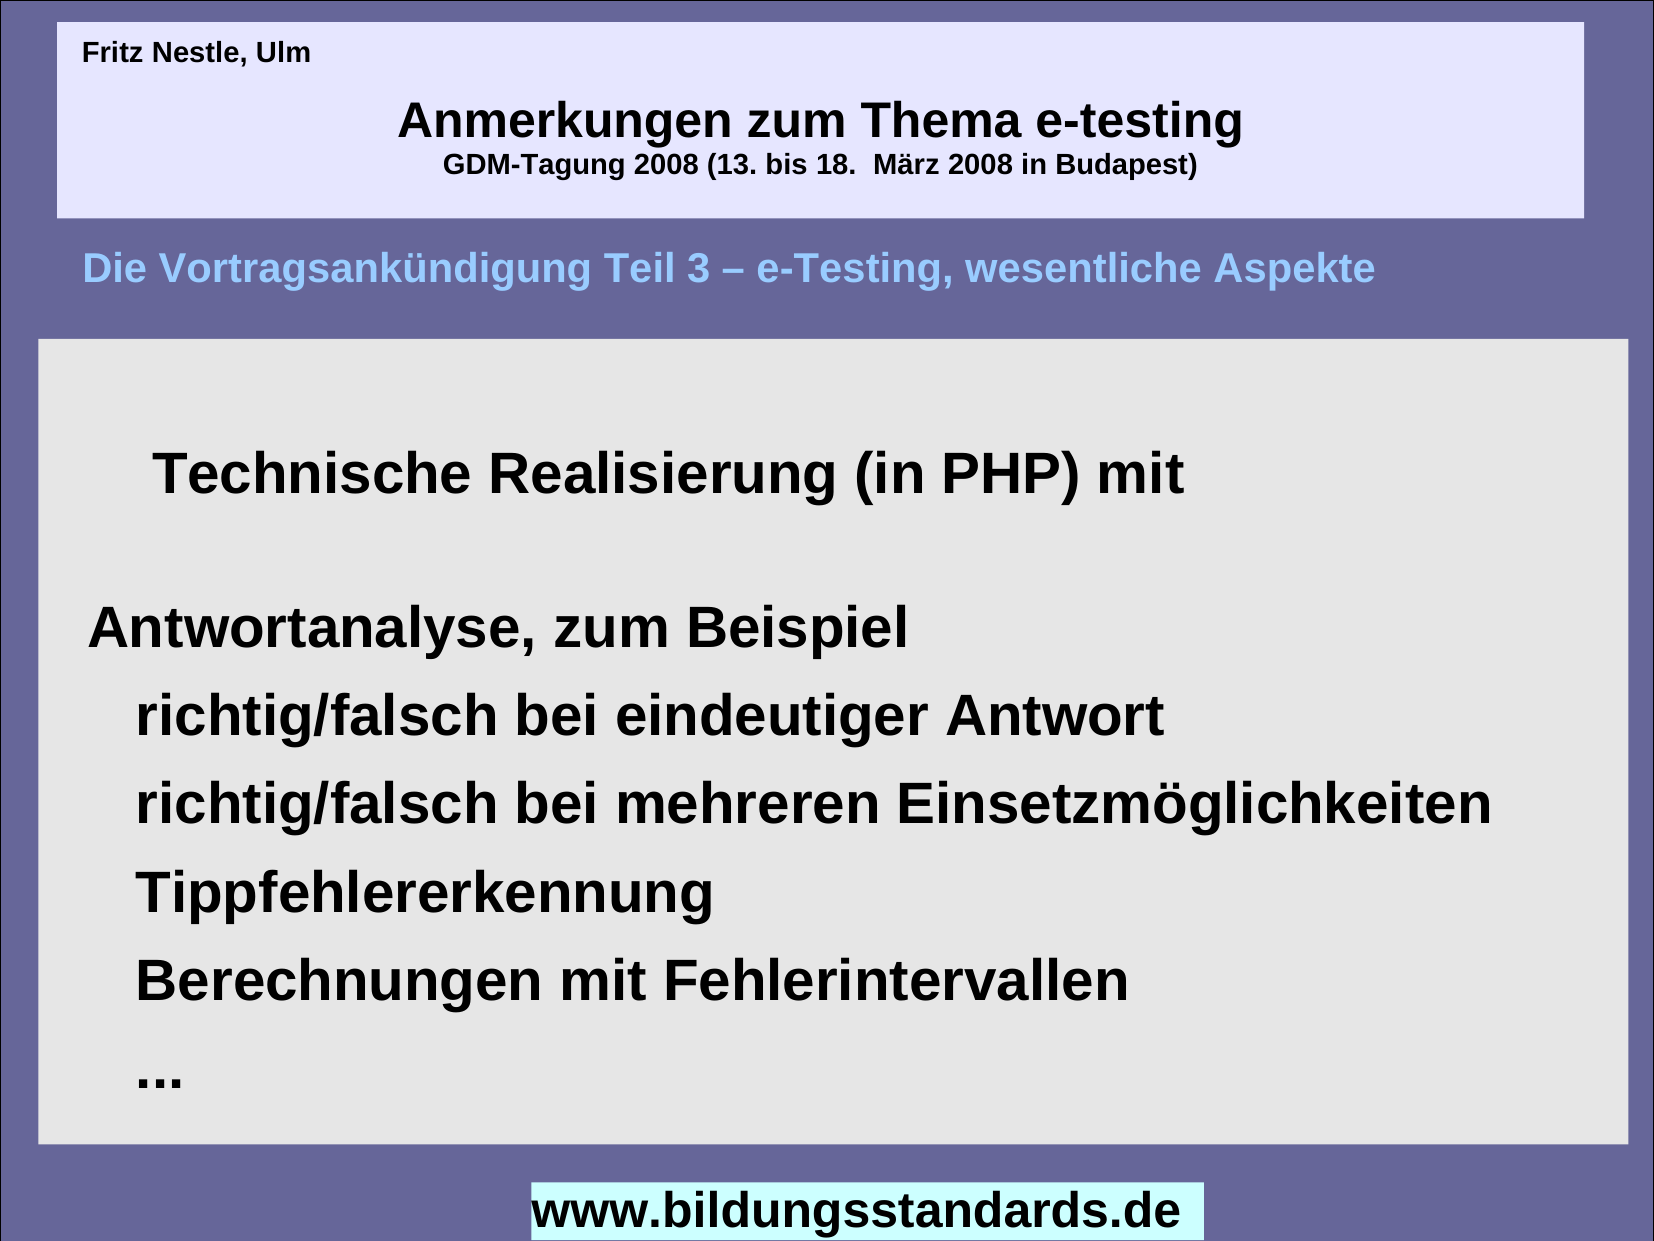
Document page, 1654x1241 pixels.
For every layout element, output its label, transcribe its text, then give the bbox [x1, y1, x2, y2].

text_box Fritz Nestle, Ulm Anmerkungen zum Thema e-testing GDM-Tagung 2008 (13. bis 18. März 2008 in Budapest) [57, 22, 1585, 219]
text_box Die Vortragsankündigung Teil 3 – e-Testing, wesentliche Aspekte [82, 244, 1423, 295]
text_box [0, 0, 1654, 1241]
text_box Technische Realisierung (in PHP) mit Antwortanalyse, zum Beispiel richtig/falsch bei eindeutiger Antwort richtig/falsch bei mehreren Einsetzmöglichkeiten Tippfehlererkennung Berechnungen mit Fehlerintervallen ... [38, 338, 1629, 1145]
text_box www.bildungsstandards.de [531, 1182, 1204, 1241]
